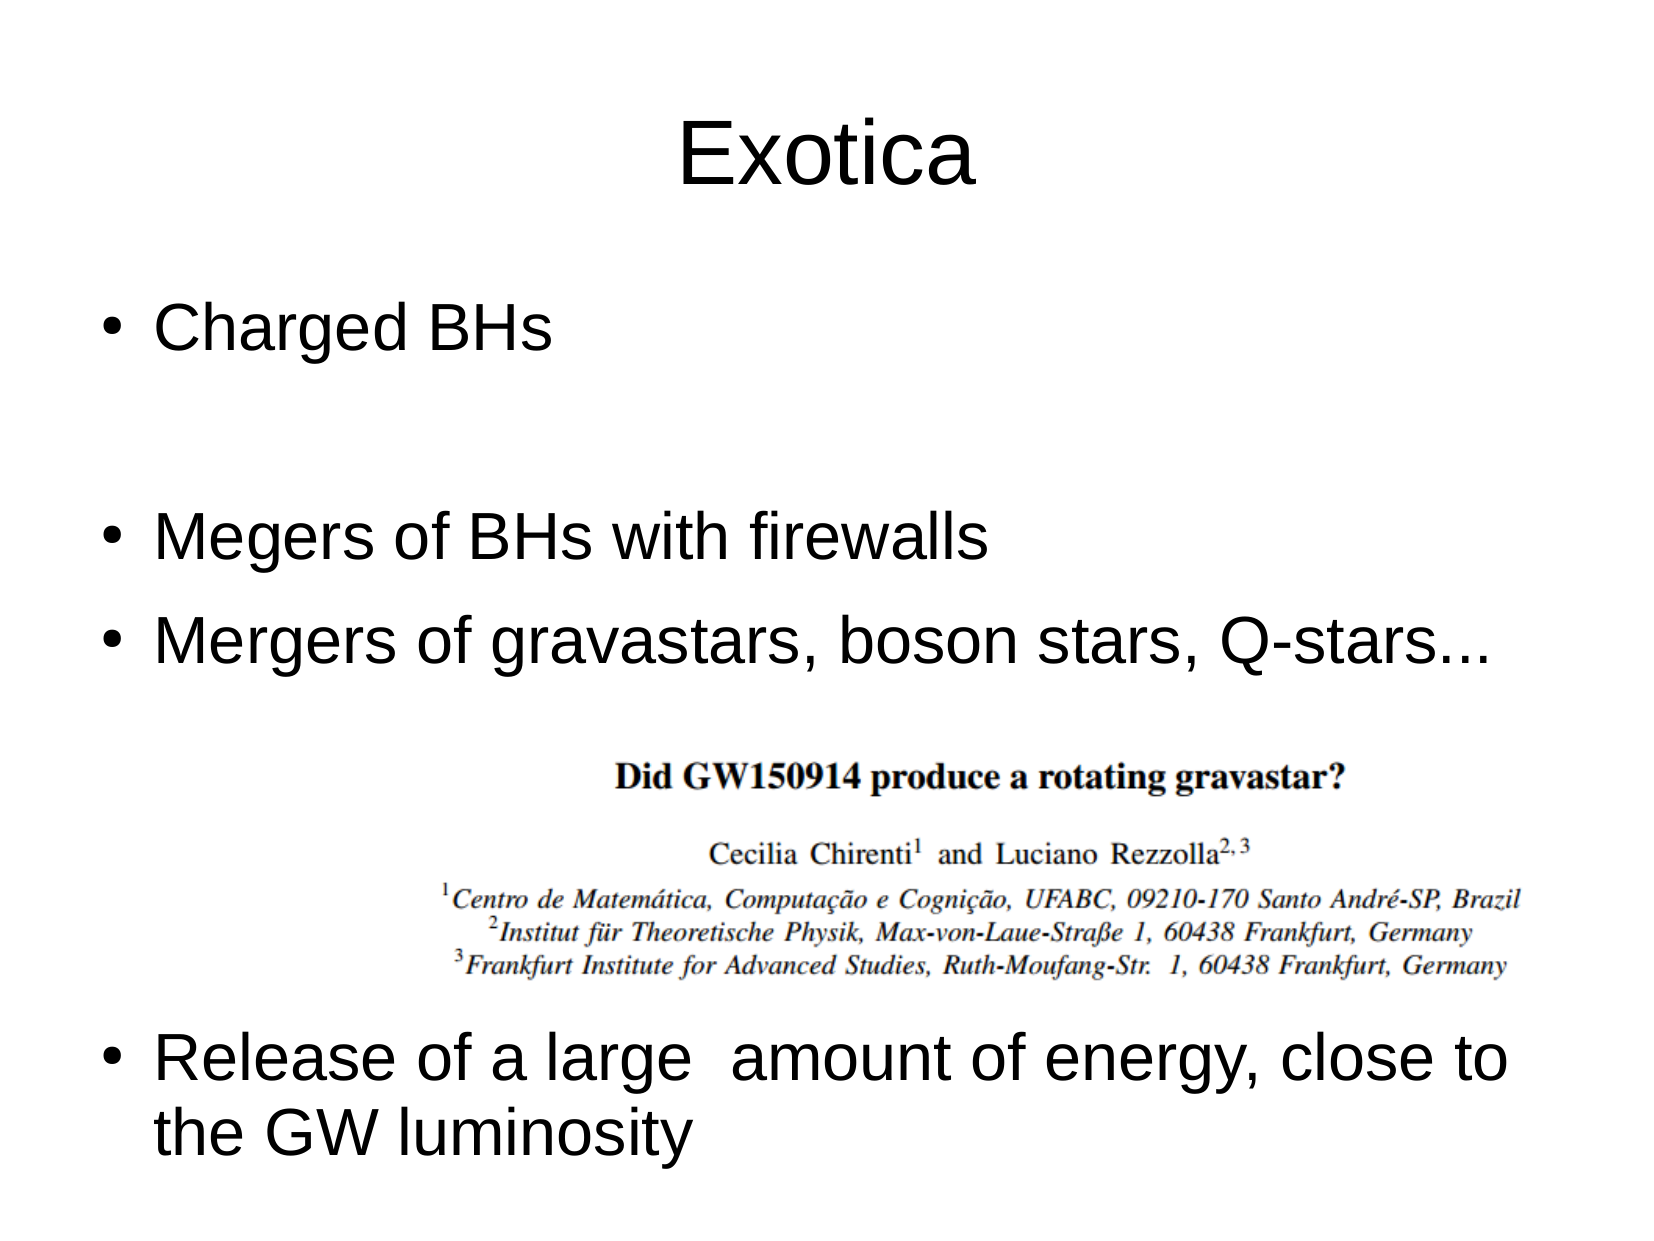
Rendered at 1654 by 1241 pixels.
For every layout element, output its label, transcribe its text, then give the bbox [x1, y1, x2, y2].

title Exotica [82, 49, 1571, 257]
picture [342, 729, 1588, 993]
list Charged BHs Megers of BHs with firewalls Mergers of gravastars, boson stars, Q-stars... Release of a large amount of energy, close to the GW luminosity [82, 290, 1571, 1241]
